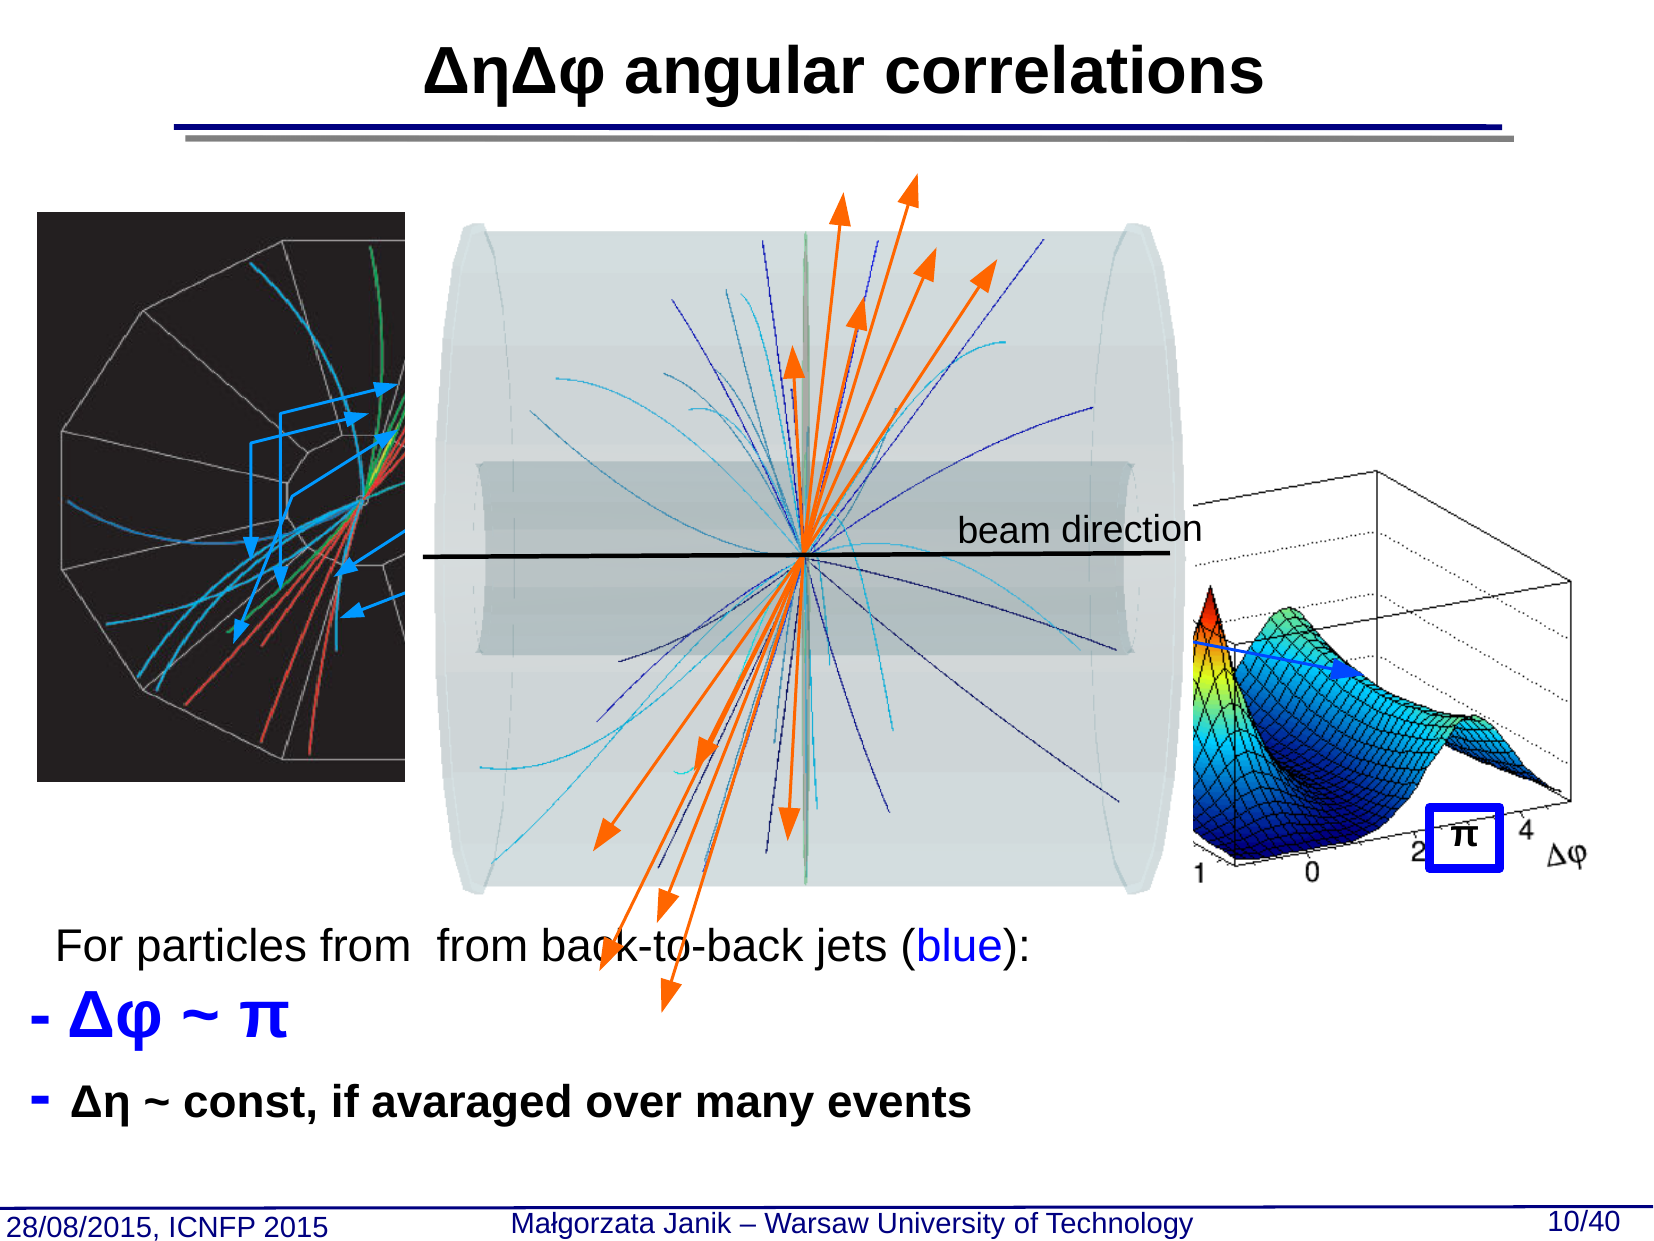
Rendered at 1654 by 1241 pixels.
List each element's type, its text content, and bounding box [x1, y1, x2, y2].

picture [37, 212, 838, 899]
picture [699, 212, 1612, 899]
picture [637, 616, 776, 899]
text_box π [1435, 805, 1495, 863]
picture [810, 212, 904, 514]
picture [824, 330, 868, 476]
text_box beam direction [942, 499, 1264, 560]
title ΔηΔφ angular correlations [0, 0, 1653, 169]
subtitle For particles from from back-to-back jets (blue): - Δφ ~ π - Δη ~ const, if avaraged over many events [29, 787, 1624, 1241]
picture [672, 612, 783, 899]
